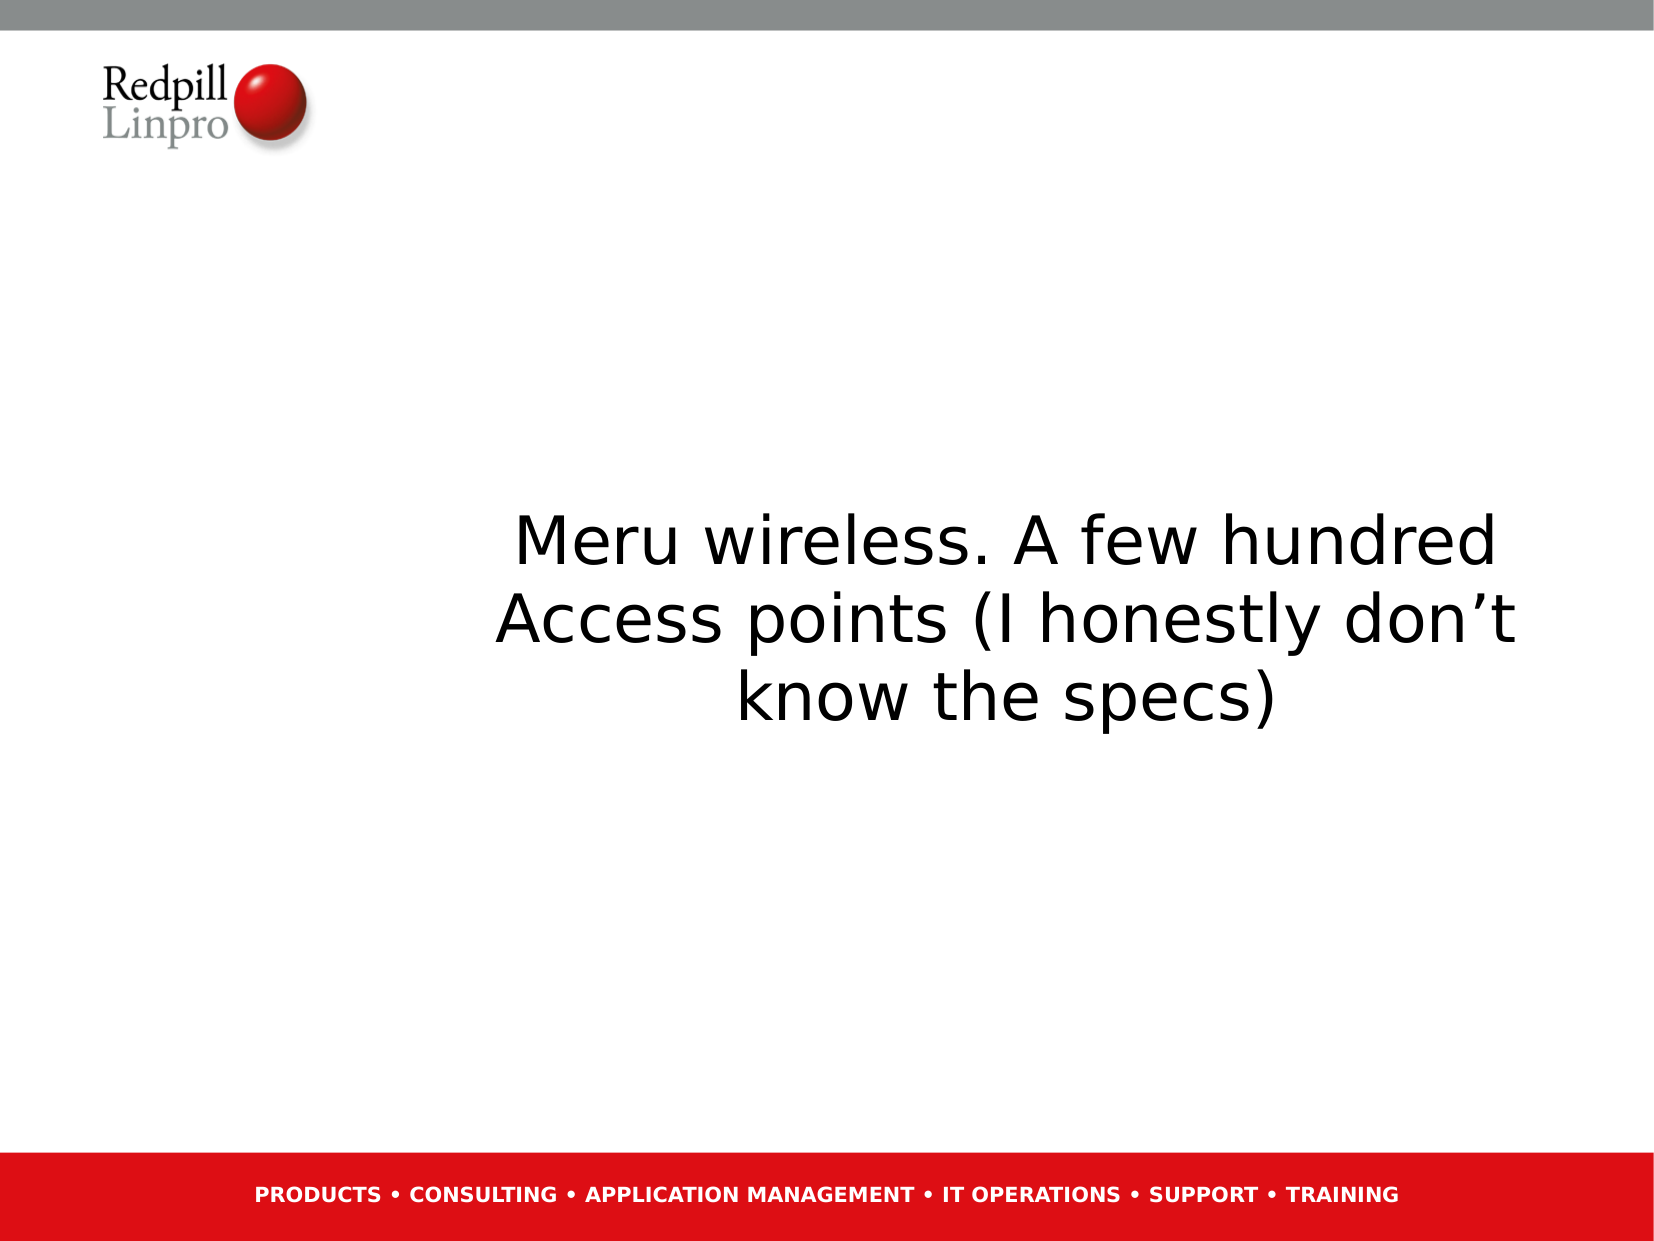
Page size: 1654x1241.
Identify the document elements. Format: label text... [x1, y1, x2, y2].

subtitle Meru wireless. A few hundred Access points (I honestly don’t know the specs) [442, 49, 1571, 1190]
picture [0, 0, 1654, 1241]
